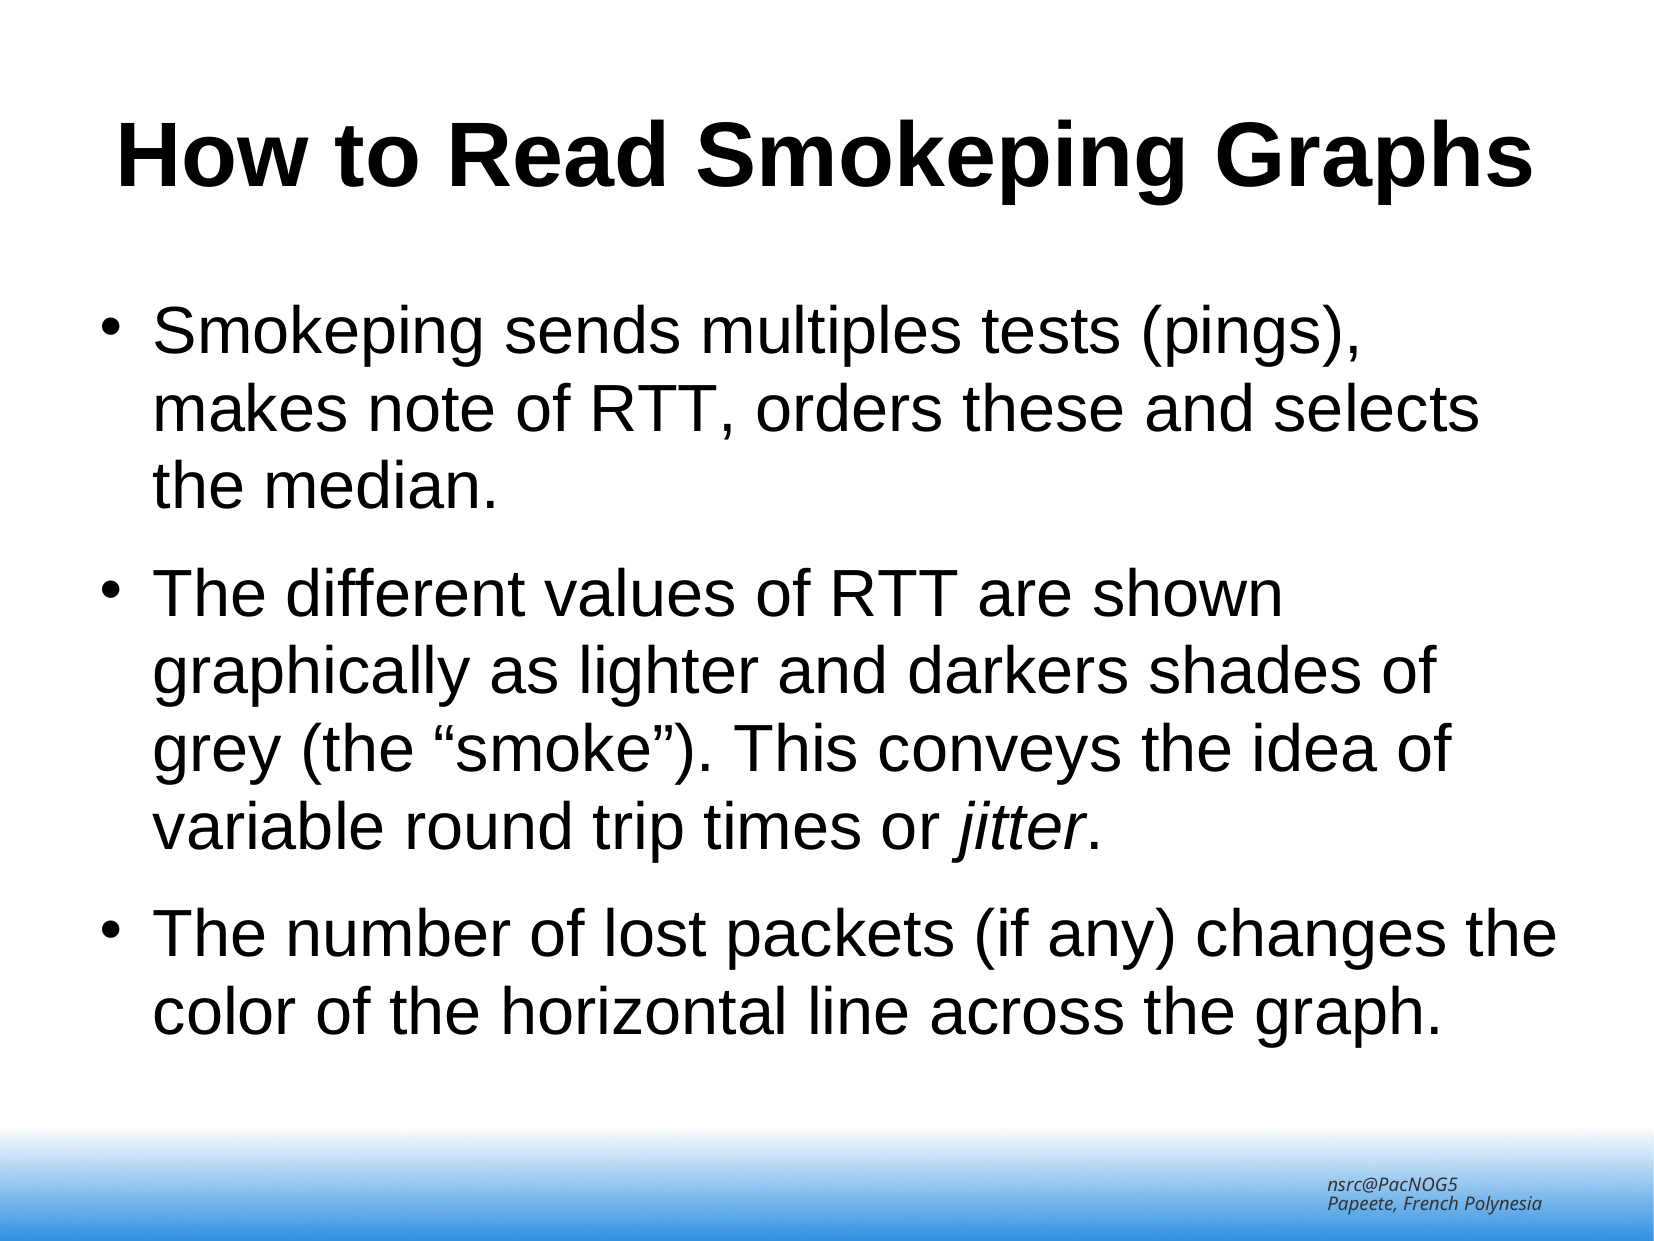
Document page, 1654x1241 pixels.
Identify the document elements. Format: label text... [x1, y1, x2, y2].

list Smokeping sends multiples tests (pings), makes note of RTT, orders these and selects the median. The different values of RTT are shown graphically as lighter and darkers shades of grey (the “smoke”). This conveys the idea of variable round trip times or jitter. The number of lost packets (if any) changes the color of the horizontal line across the graph. [82, 290, 1571, 1109]
picture [0, 1124, 1654, 1241]
title How to Read Smokeping Graphs [82, 49, 1571, 257]
